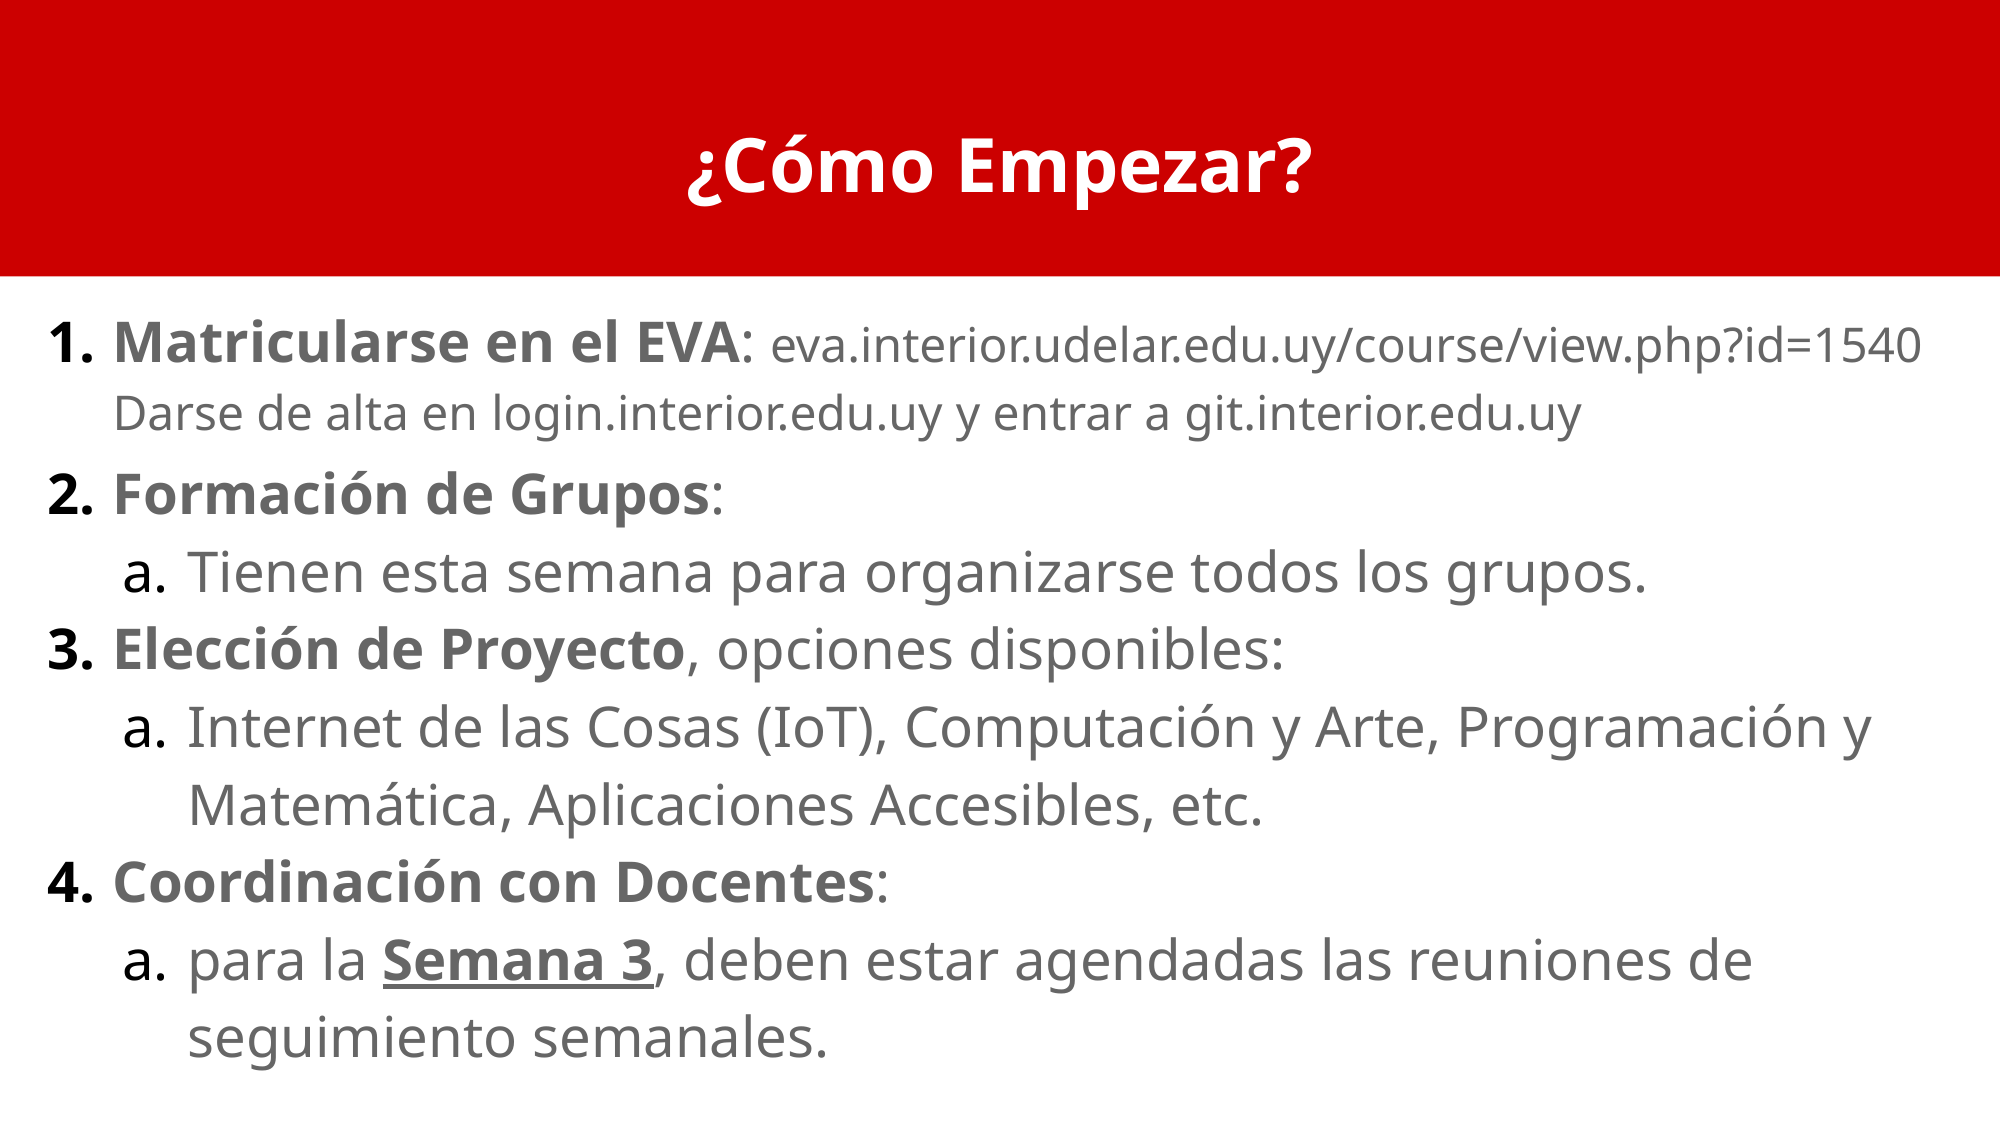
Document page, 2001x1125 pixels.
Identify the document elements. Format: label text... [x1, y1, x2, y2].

text_box Matricularse en el EVA: eva.interior.udelar.edu.uy/course/view.php?id=1540 Darse de alta en login.interior.edu.uy y entrar a git.interior.edu.uy Formación de Grupos: Tienen esta semana para organizarse todos los grupos. Elección de Proyecto, opciones disponibles: Internet de las Cosas (IoT), Computación y Arte, Programación y Matemática, Aplicaciones Accesibles, etc. Coordinación con Docentes: para la Semana 3, deben estar agendadas las reuniones de seguimiento semanales. [22, 288, 1978, 1095]
text_box [0, 0, 2000, 277]
title ¿Cómo Empezar? [137, 59, 1863, 278]
